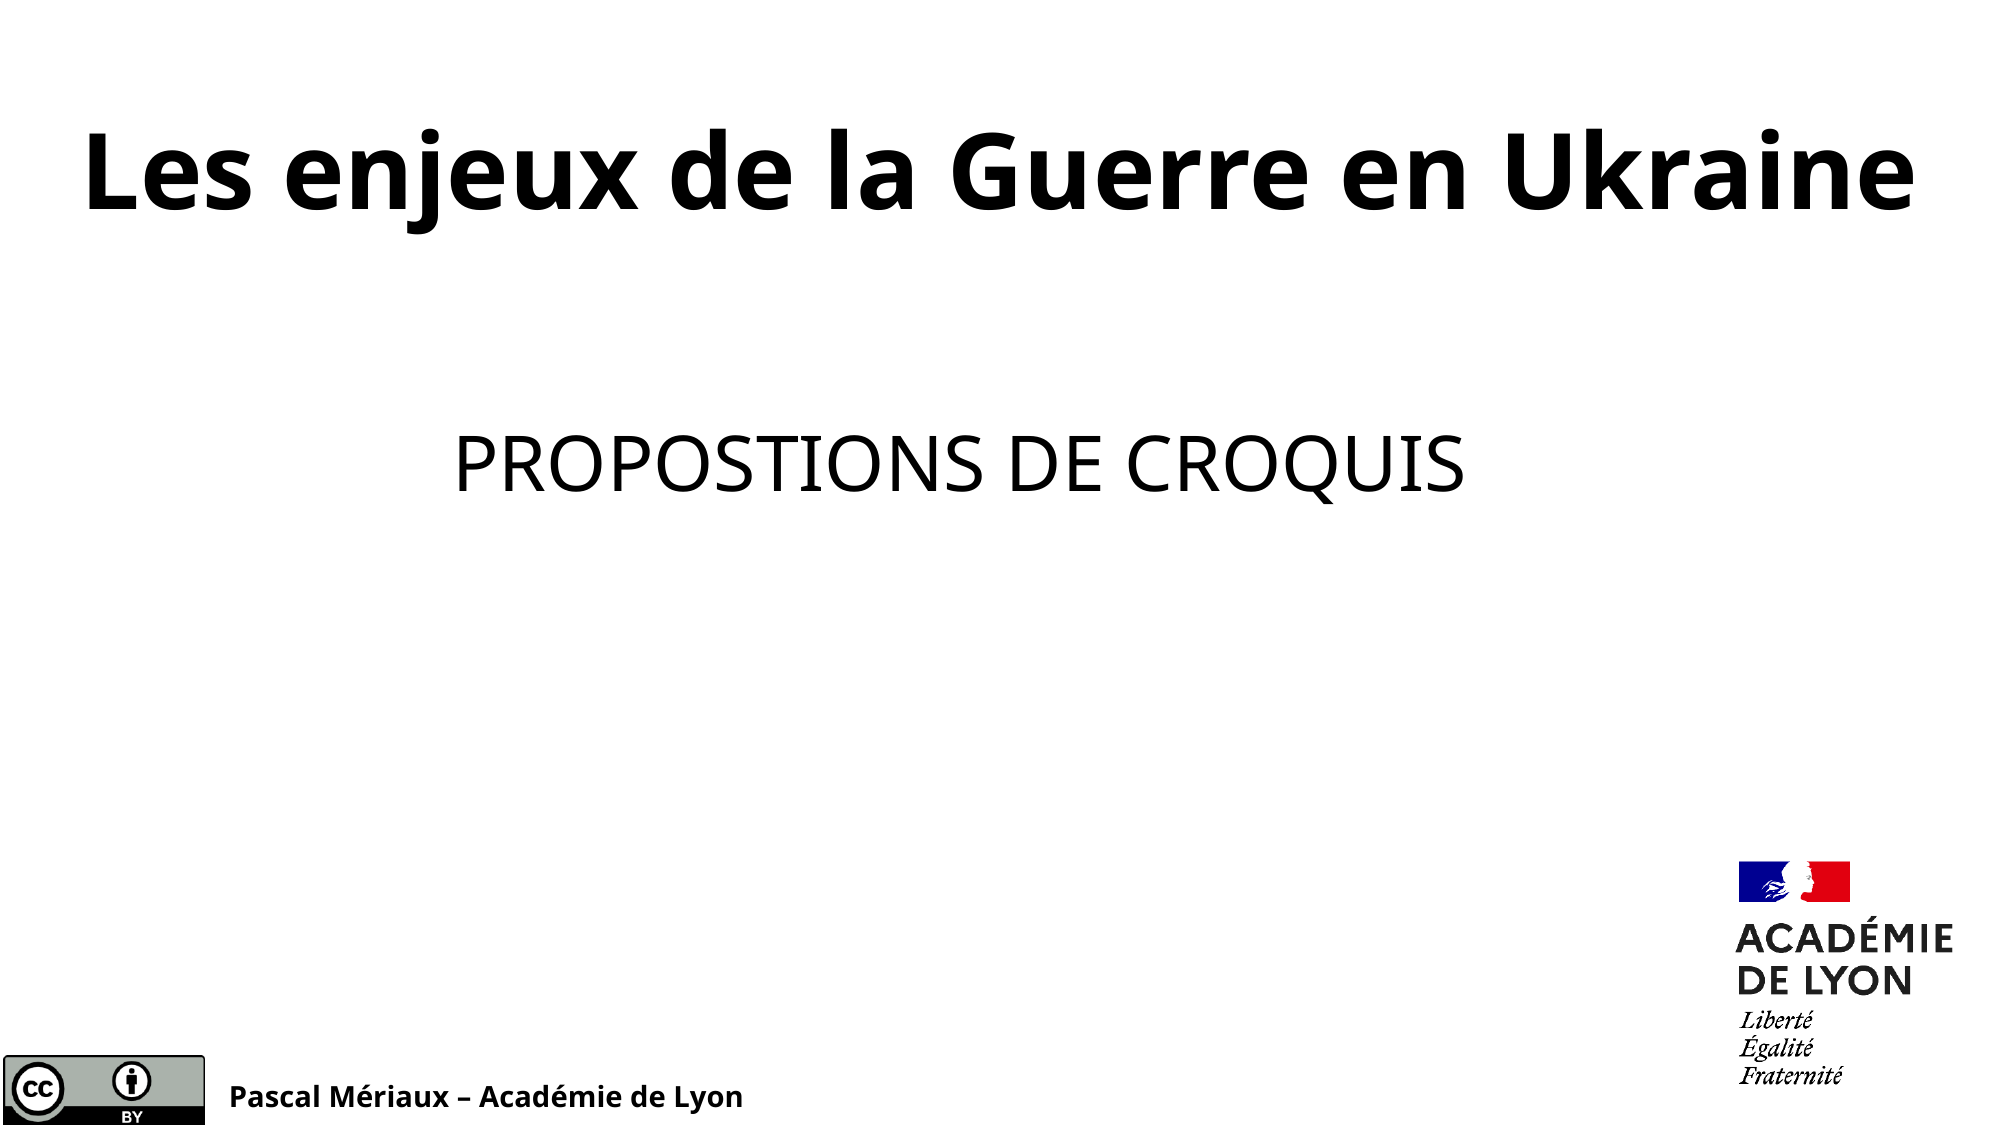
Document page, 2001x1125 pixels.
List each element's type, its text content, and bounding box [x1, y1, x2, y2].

picture [3, 1055, 205, 1125]
title Les enjeux de la Guerre en Ukraine [35, 82, 1965, 240]
subtitle PROPOSTIONS DE CROQUIS [209, 431, 1710, 515]
picture [1698, 821, 2000, 1125]
text_box Pascal Mériaux – Académie de Lyon [213, 1070, 981, 1122]
